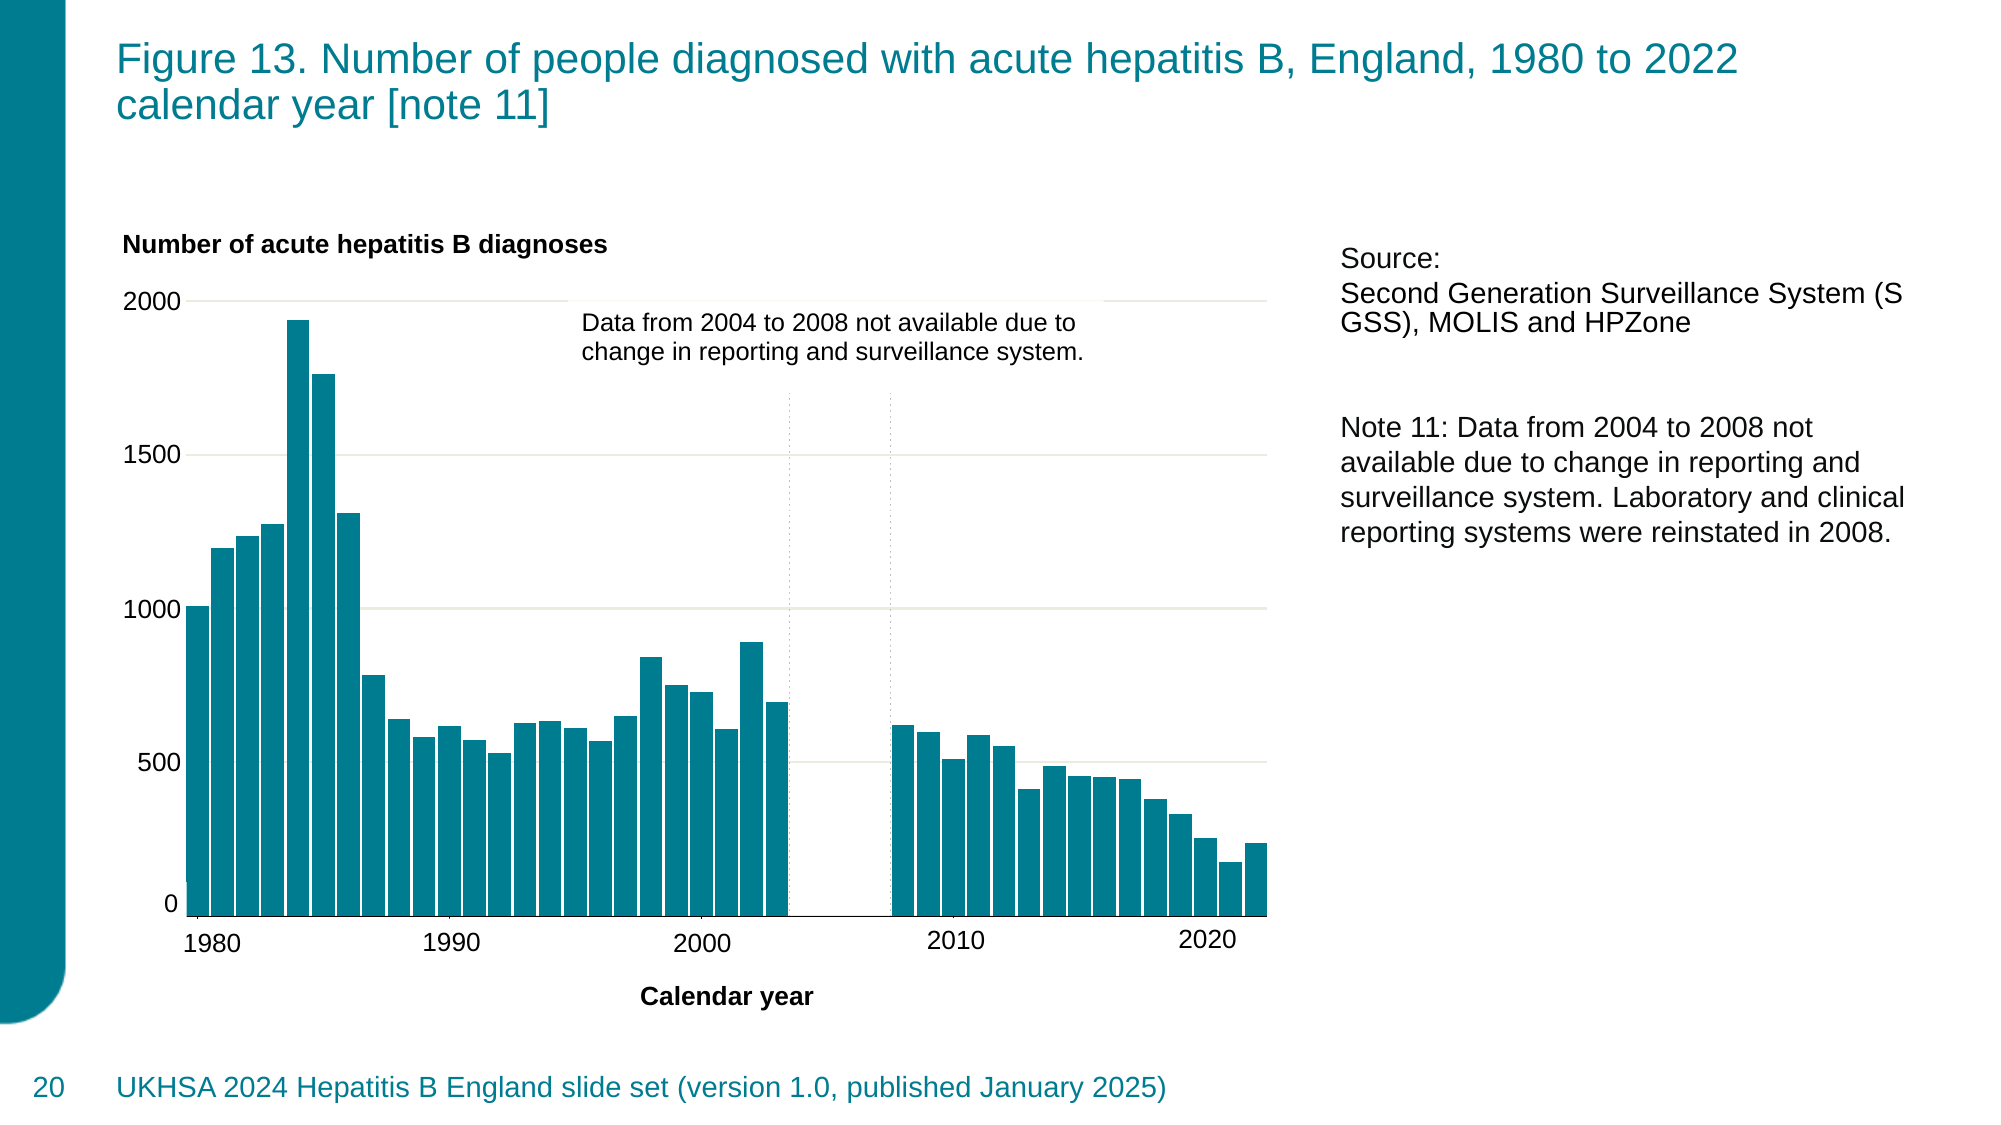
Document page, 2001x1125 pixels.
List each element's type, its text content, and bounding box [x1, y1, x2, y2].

text_box UKHSA 2024 Hepatitis B England slide set (version 1.0, published January 2025) [101, 1056, 1743, 1116]
picture [119, 232, 1291, 1012]
text_box Source: Second Generation Surveillance System (SGSS), MOLIS and HPZone Note 11: Data from 2004 to 2008 not available due to change in reporting and surveillance system. Laboratory and clinical reporting systems were reinstated in 2008. [1325, 232, 1926, 495]
title Figure 13. Number of people diagnosed with acute hepatitis B, England, 1980 to 2022 calendar year [note 11] [101, 29, 1926, 189]
text_box [0, 1056, 98, 1117]
